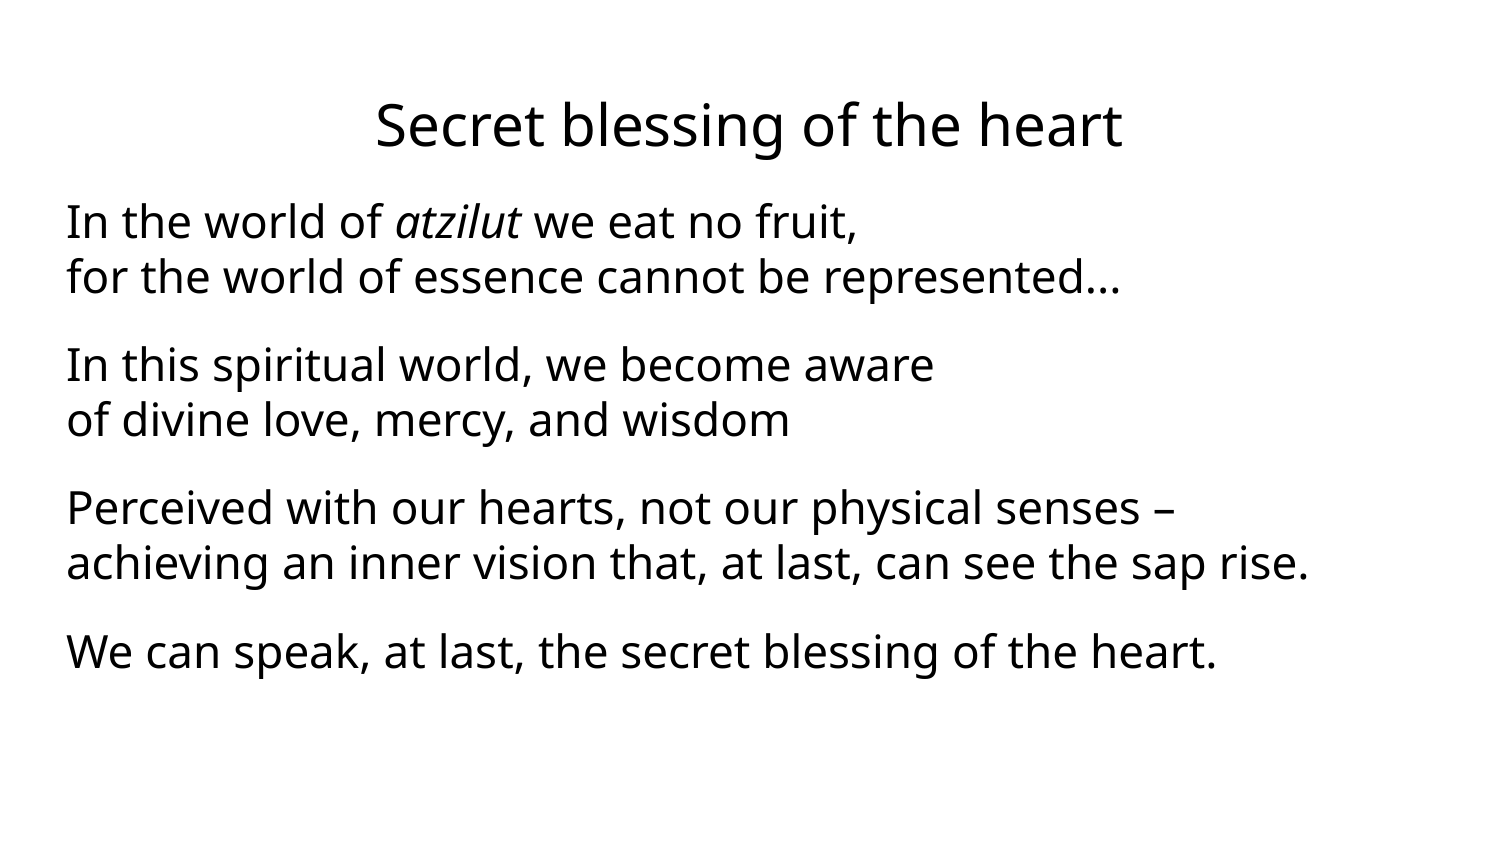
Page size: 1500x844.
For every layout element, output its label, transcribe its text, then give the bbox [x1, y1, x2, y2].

title Secret blessing of the heart [51, 72, 1449, 167]
list In the world of atzilut we eat no fruit, for the world of essence cannot be represented... In this spiritual world, we become aware of divine love, mercy, and wisdom Perceived with our hearts, not our physical senses – achieving an inner vision that, at last, can see the sap rise. We can speak, at last, the secret blessing of the heart. [51, 177, 1449, 798]
